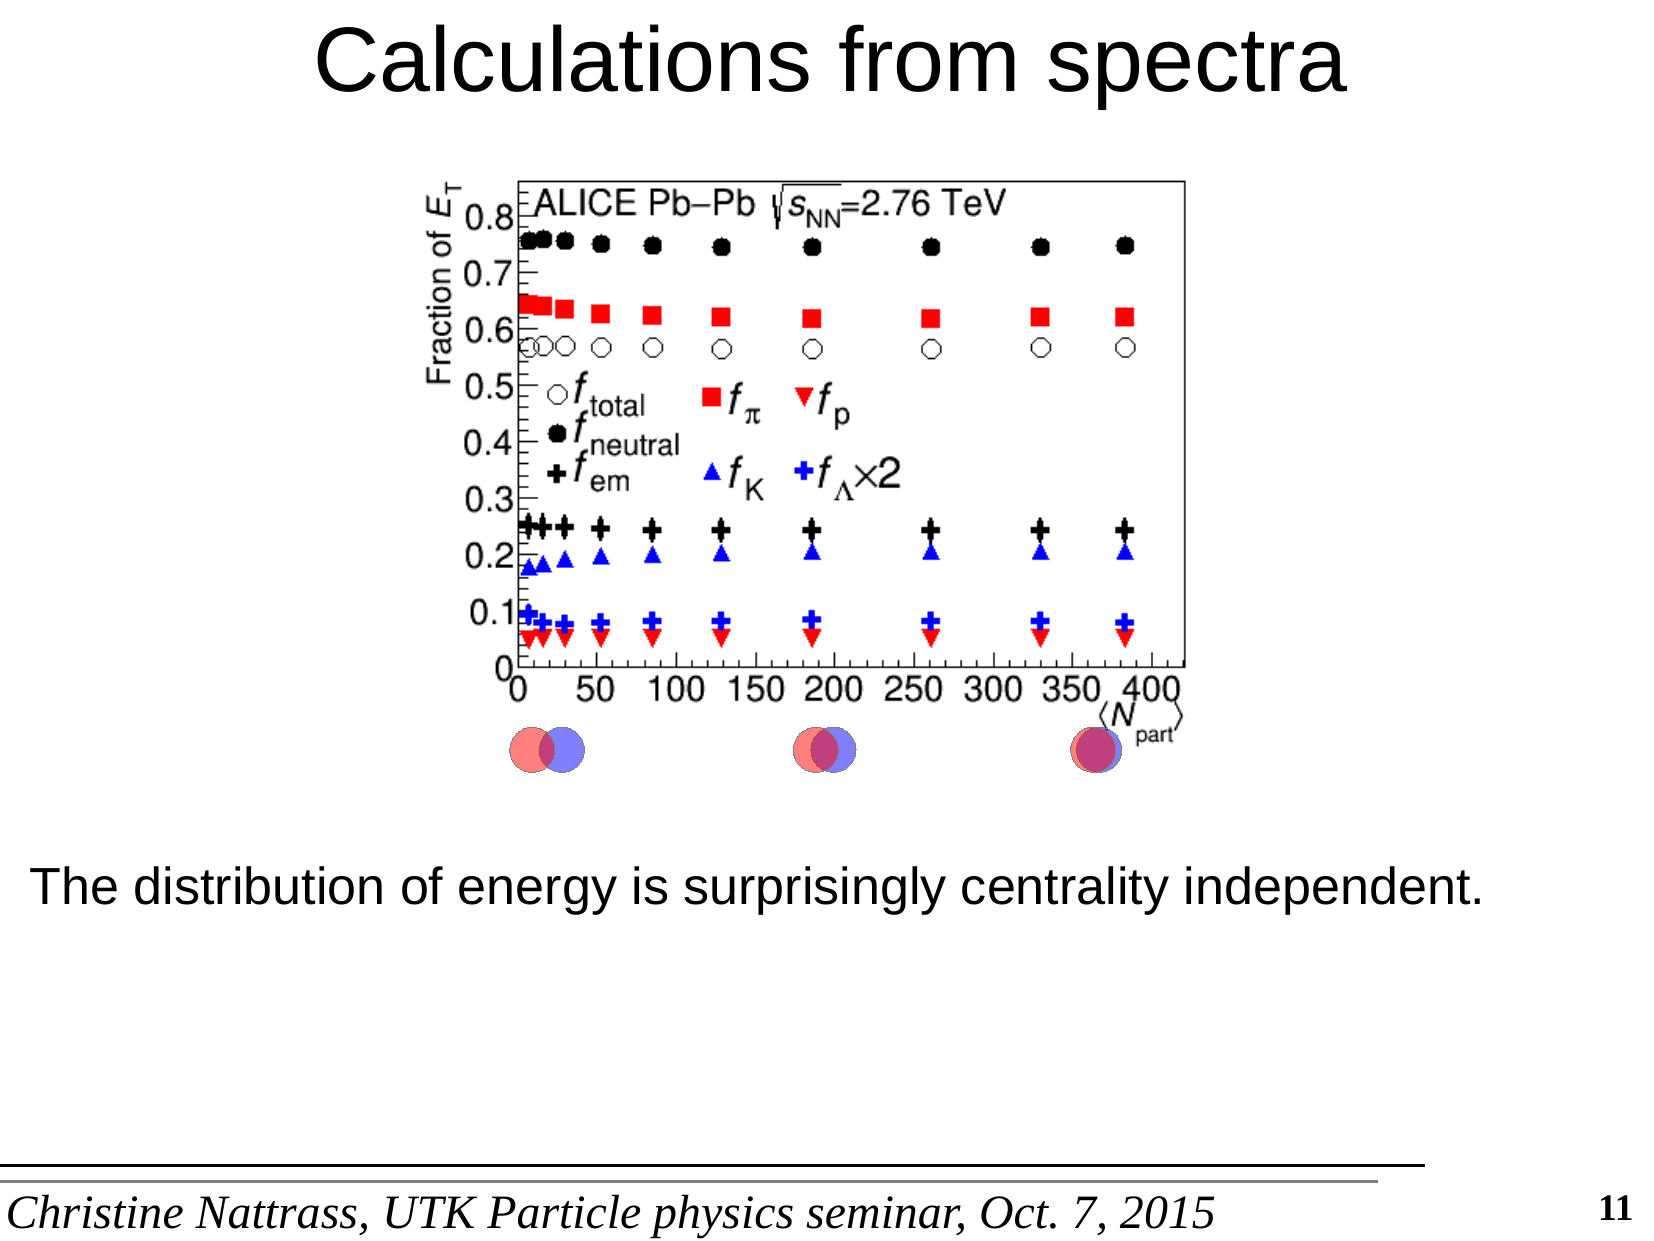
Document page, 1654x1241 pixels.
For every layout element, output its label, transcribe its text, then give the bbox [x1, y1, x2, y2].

text_box [1070, 727, 1122, 773]
text_box [793, 727, 857, 773]
text_box The distribution of energy is surprisingly centrality independent. [15, 791, 1621, 1063]
title Calculations from spectra [86, 0, 1576, 121]
picture [424, 170, 1200, 756]
text_box [509, 727, 585, 773]
